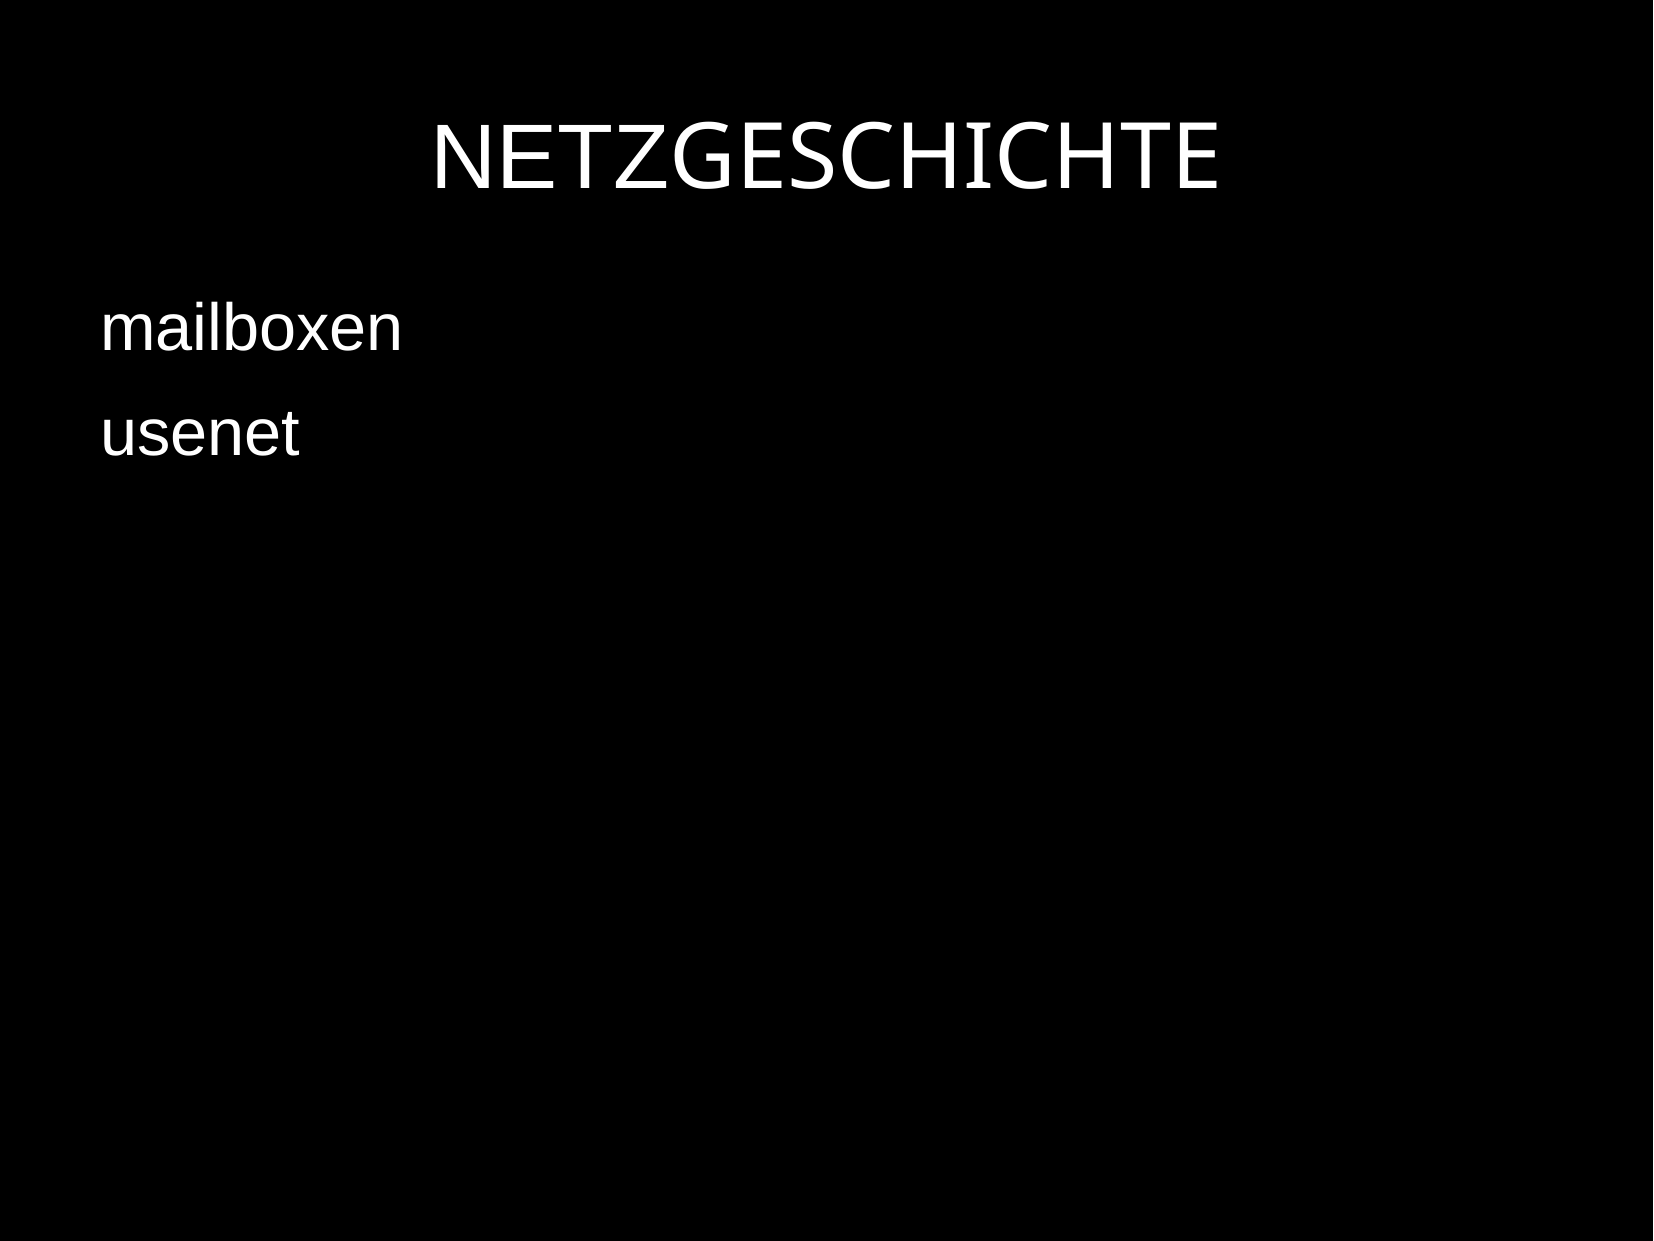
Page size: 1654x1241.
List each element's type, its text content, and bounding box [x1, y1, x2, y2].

title NETZGESCHICHTE [82, 49, 1571, 257]
list mailboxen usenet [82, 290, 1571, 1201]
